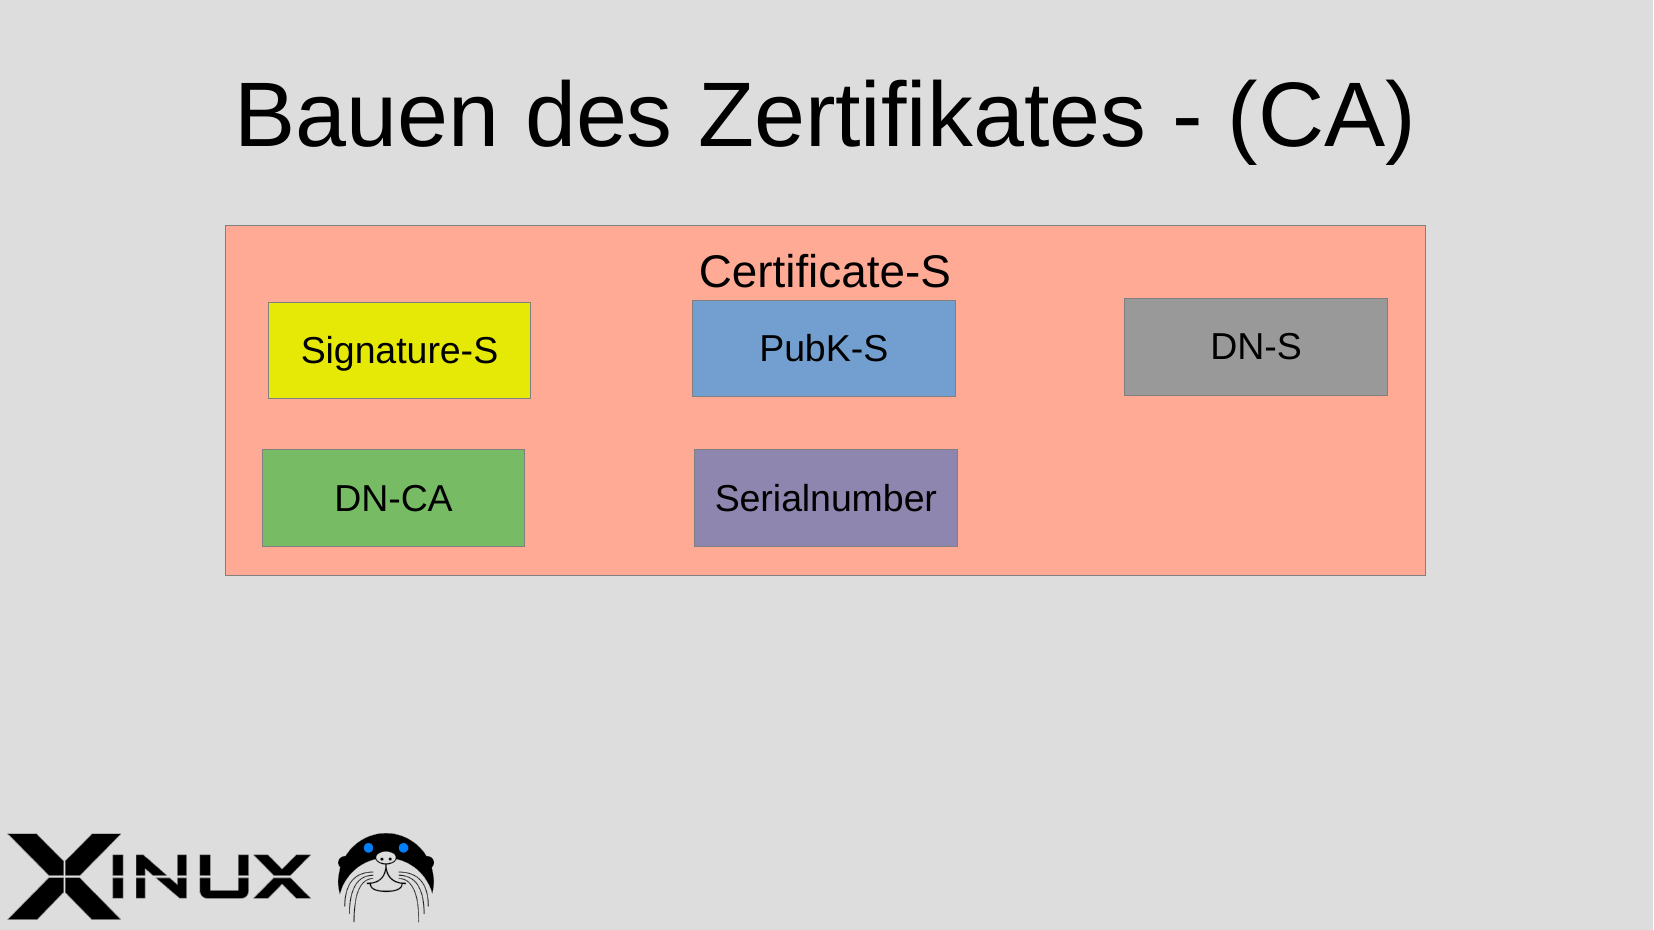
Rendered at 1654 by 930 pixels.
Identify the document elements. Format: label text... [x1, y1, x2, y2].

text_box DN-S [1124, 298, 1388, 396]
picture [0, 824, 440, 929]
text_box Signature-S [268, 302, 531, 399]
text_box DN-CA [262, 449, 525, 547]
text_box PubK-S [692, 300, 956, 397]
title Bauen des Zertifikates - (CA) [82, 37, 1571, 193]
text_box Certificate-S [225, 225, 1426, 576]
text_box Serialnumber [694, 449, 958, 547]
